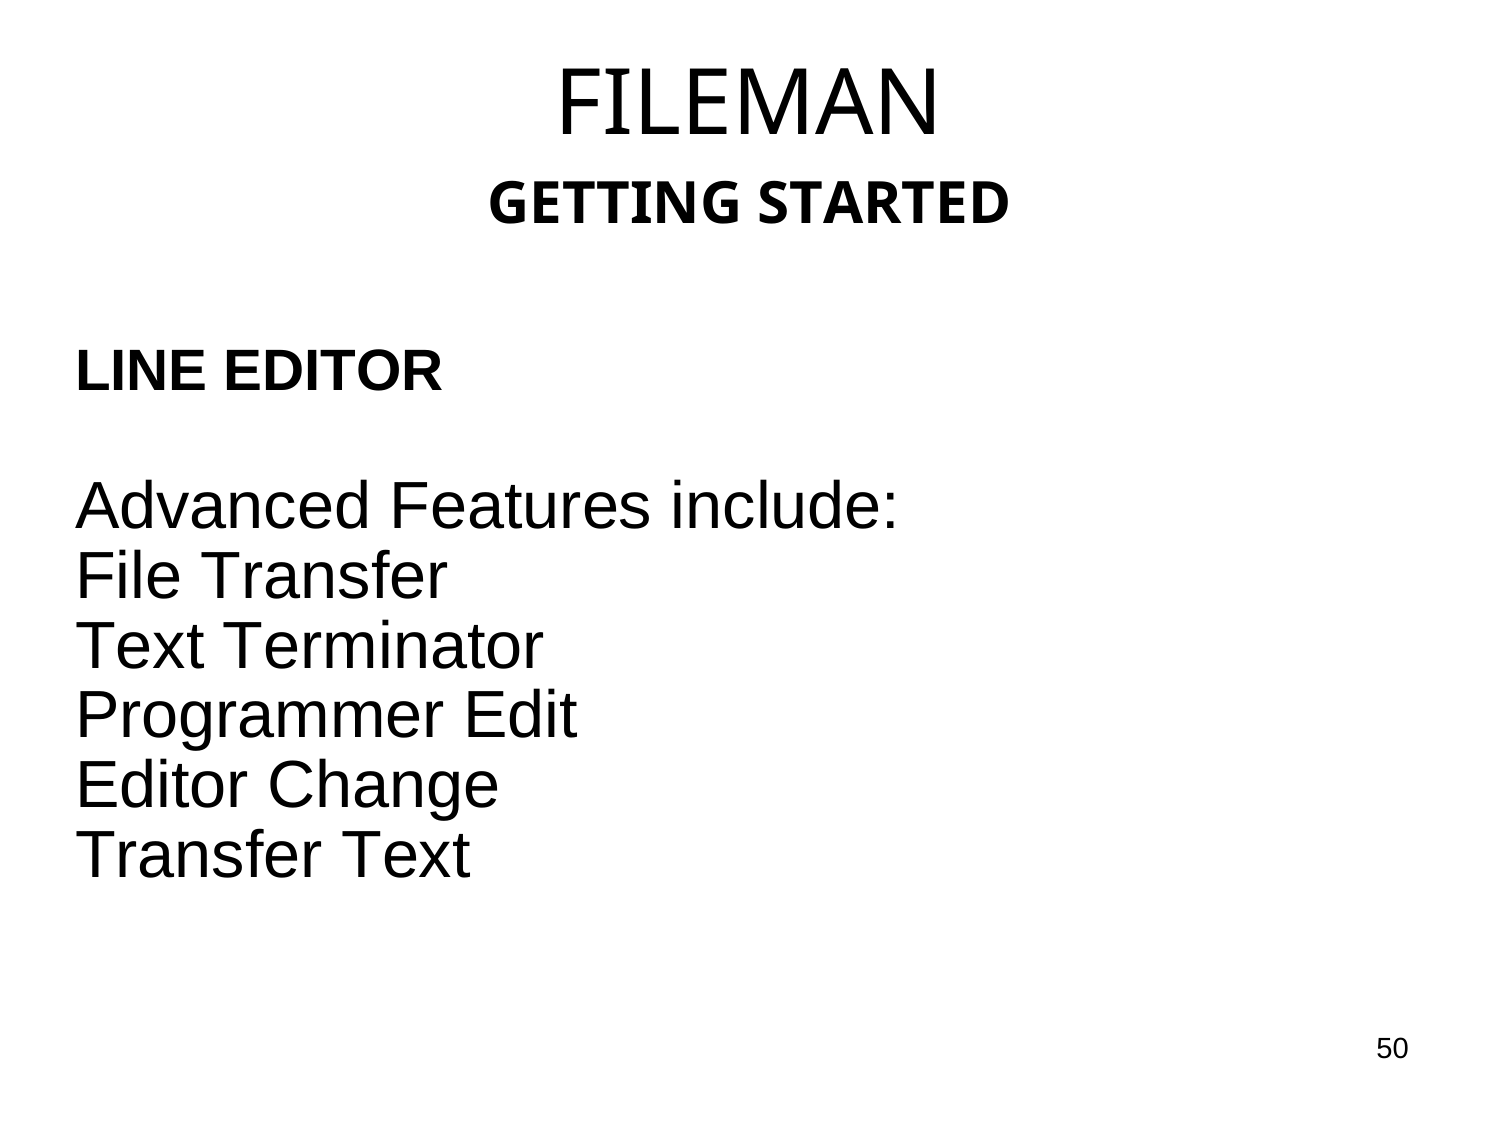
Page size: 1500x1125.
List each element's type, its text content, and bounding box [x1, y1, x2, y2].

list LINE EDITOR Advanced Features include: File Transfer Text Terminator Programmer Edit Editor Change Transfer Text [75, 262, 1424, 991]
title FILEMAN GETTING STARTED [75, 32, 1424, 245]
